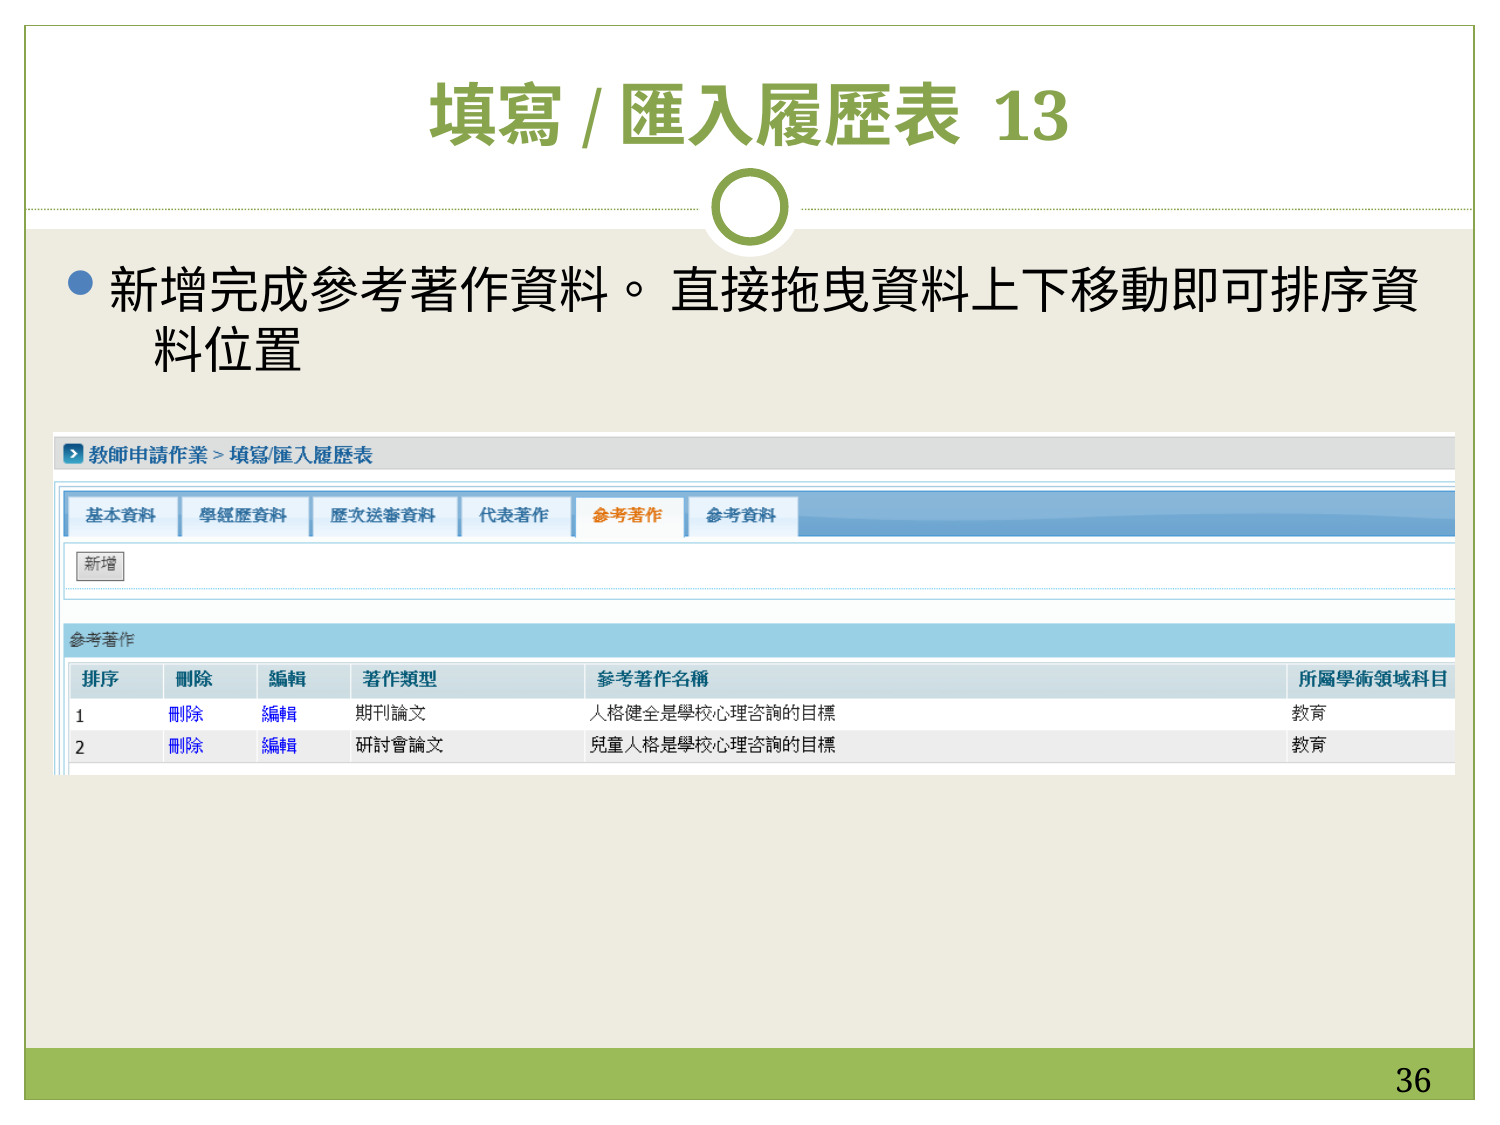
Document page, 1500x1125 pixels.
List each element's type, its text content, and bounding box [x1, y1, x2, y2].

title 填寫/匯入履歷表 13 [49, 37, 1450, 162]
list 新增完成參考著作資料。 直接拖曳資料上下移動即可排序資料位置 [49, 250, 1445, 1001]
picture [53, 432, 1455, 776]
text_box [1376, 1045, 1452, 1118]
